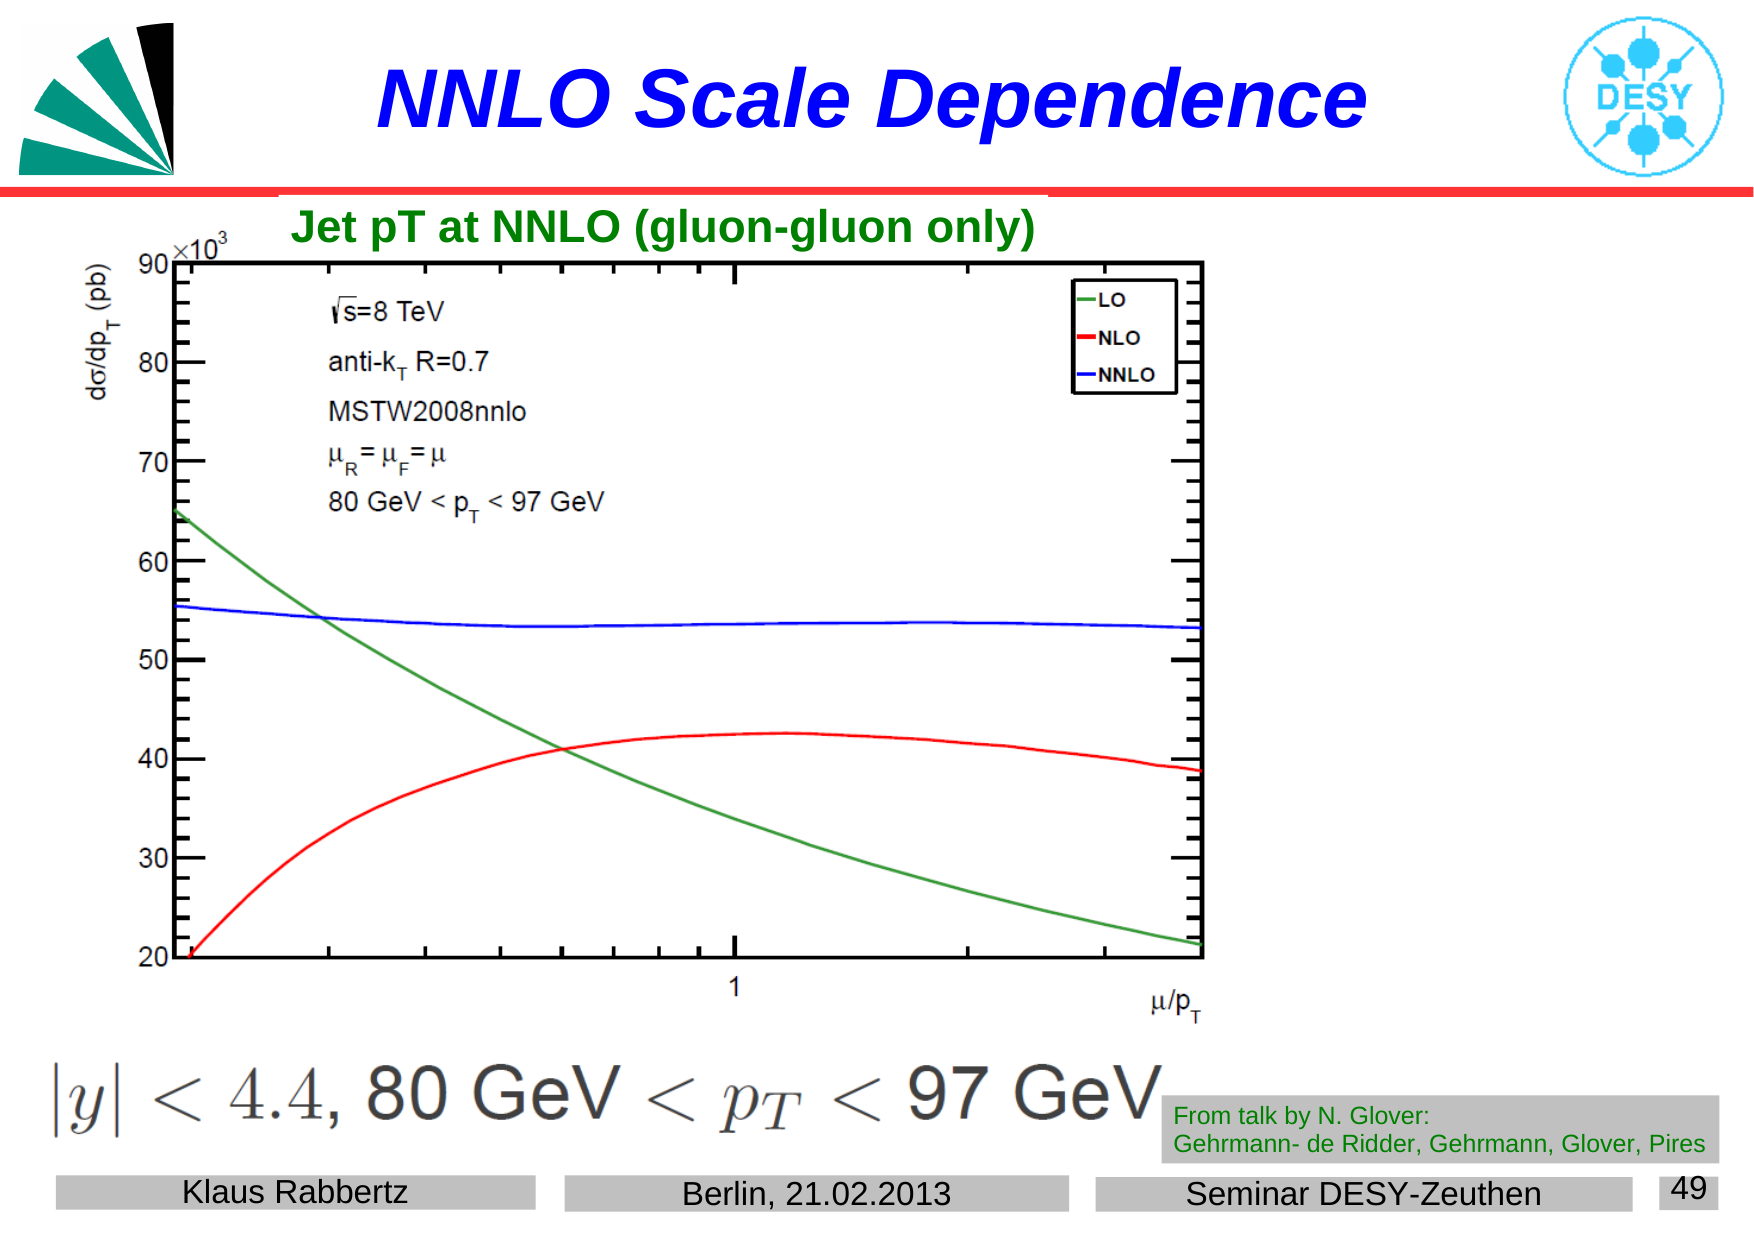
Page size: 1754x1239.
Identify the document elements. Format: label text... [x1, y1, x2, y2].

text_box From talk by N. Glover: Gehrmann- de Ridder, Gehrmann, Glover, Pires [1161, 1095, 1720, 1164]
title NNLO Scale Dependence [220, 16, 1525, 182]
picture [19, 23, 174, 177]
picture [29, 225, 1220, 1152]
picture [1559, 12, 1729, 182]
text_box Jet pT at NNLO (gluon-gluon only) [278, 194, 1048, 259]
